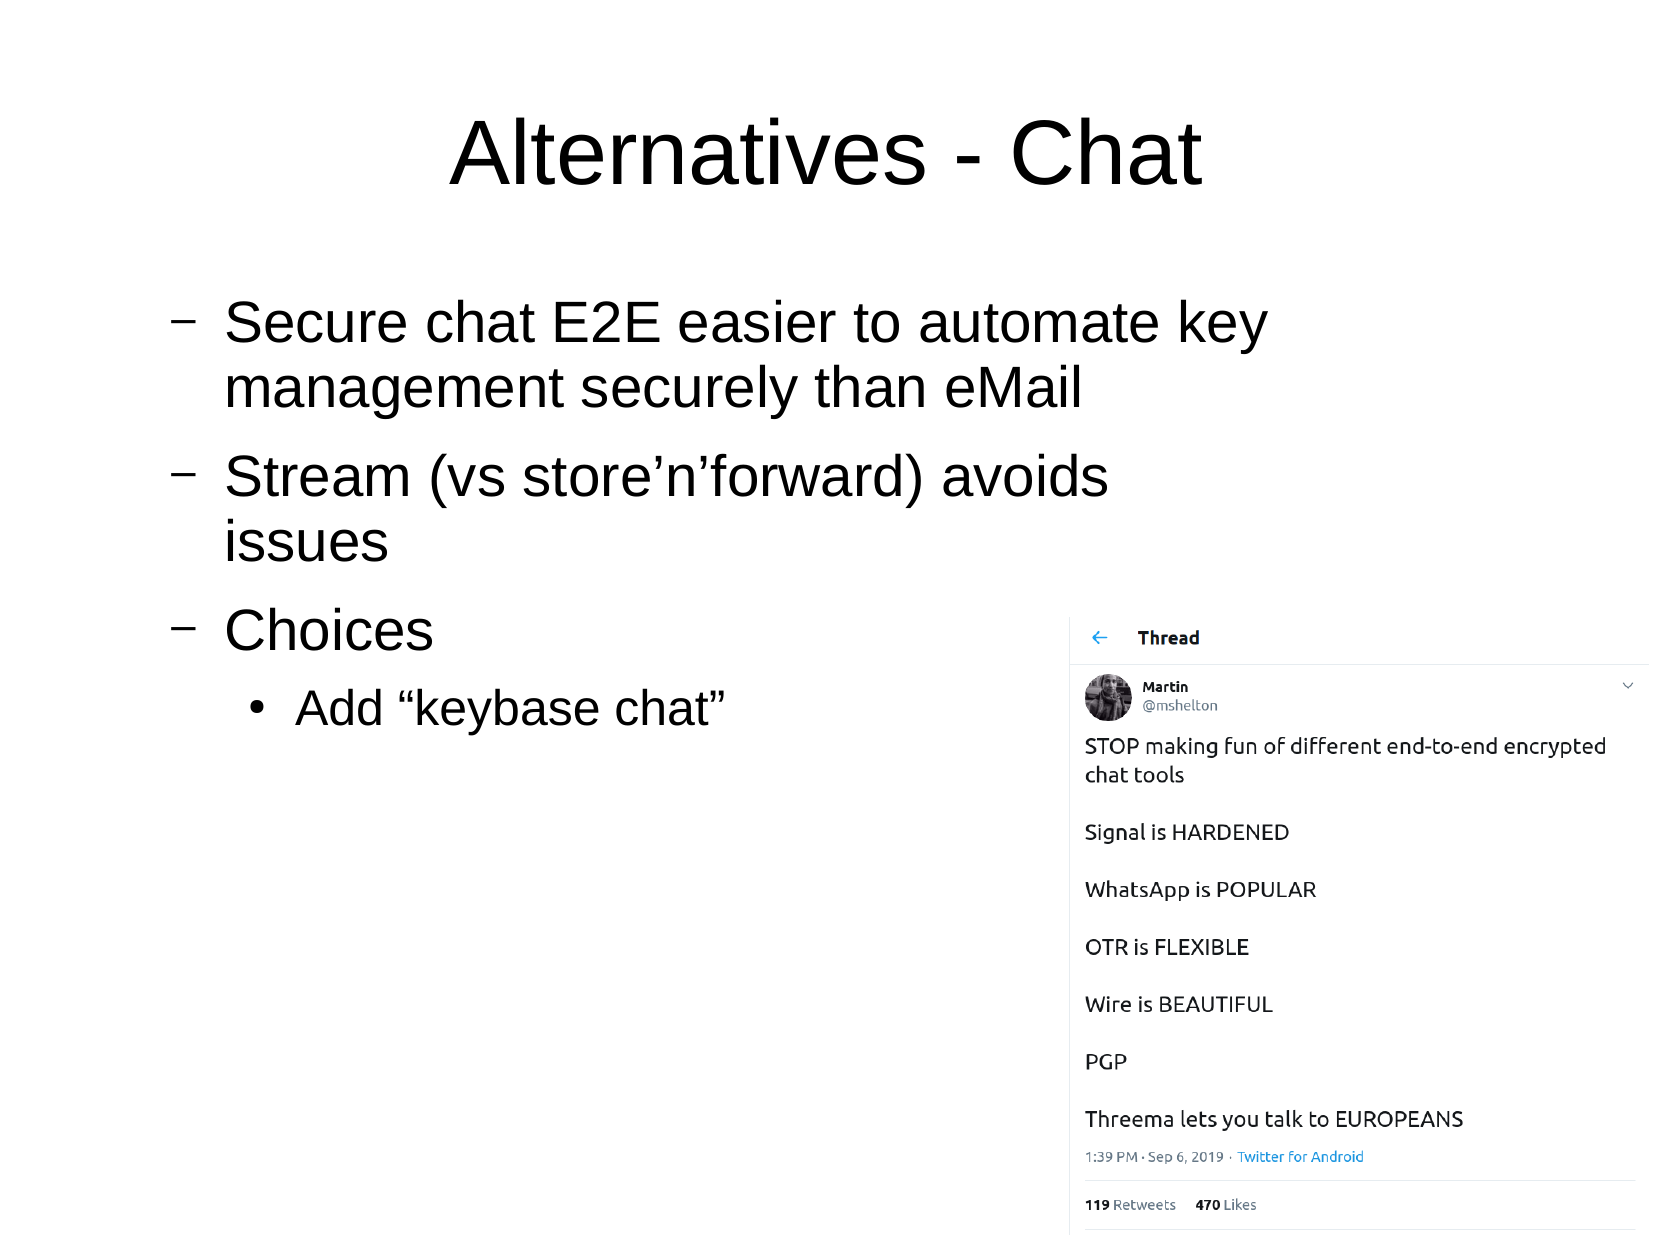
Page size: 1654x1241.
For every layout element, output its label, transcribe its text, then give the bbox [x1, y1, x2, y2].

list Secure chat E2E easier to automate key management securely than eMail Stream (vs store’n’forward) avoids issues Choices Add “keybase chat” [82, 290, 1571, 1010]
title Alternatives - Chat [82, 49, 1571, 257]
picture [1065, 617, 1649, 1235]
